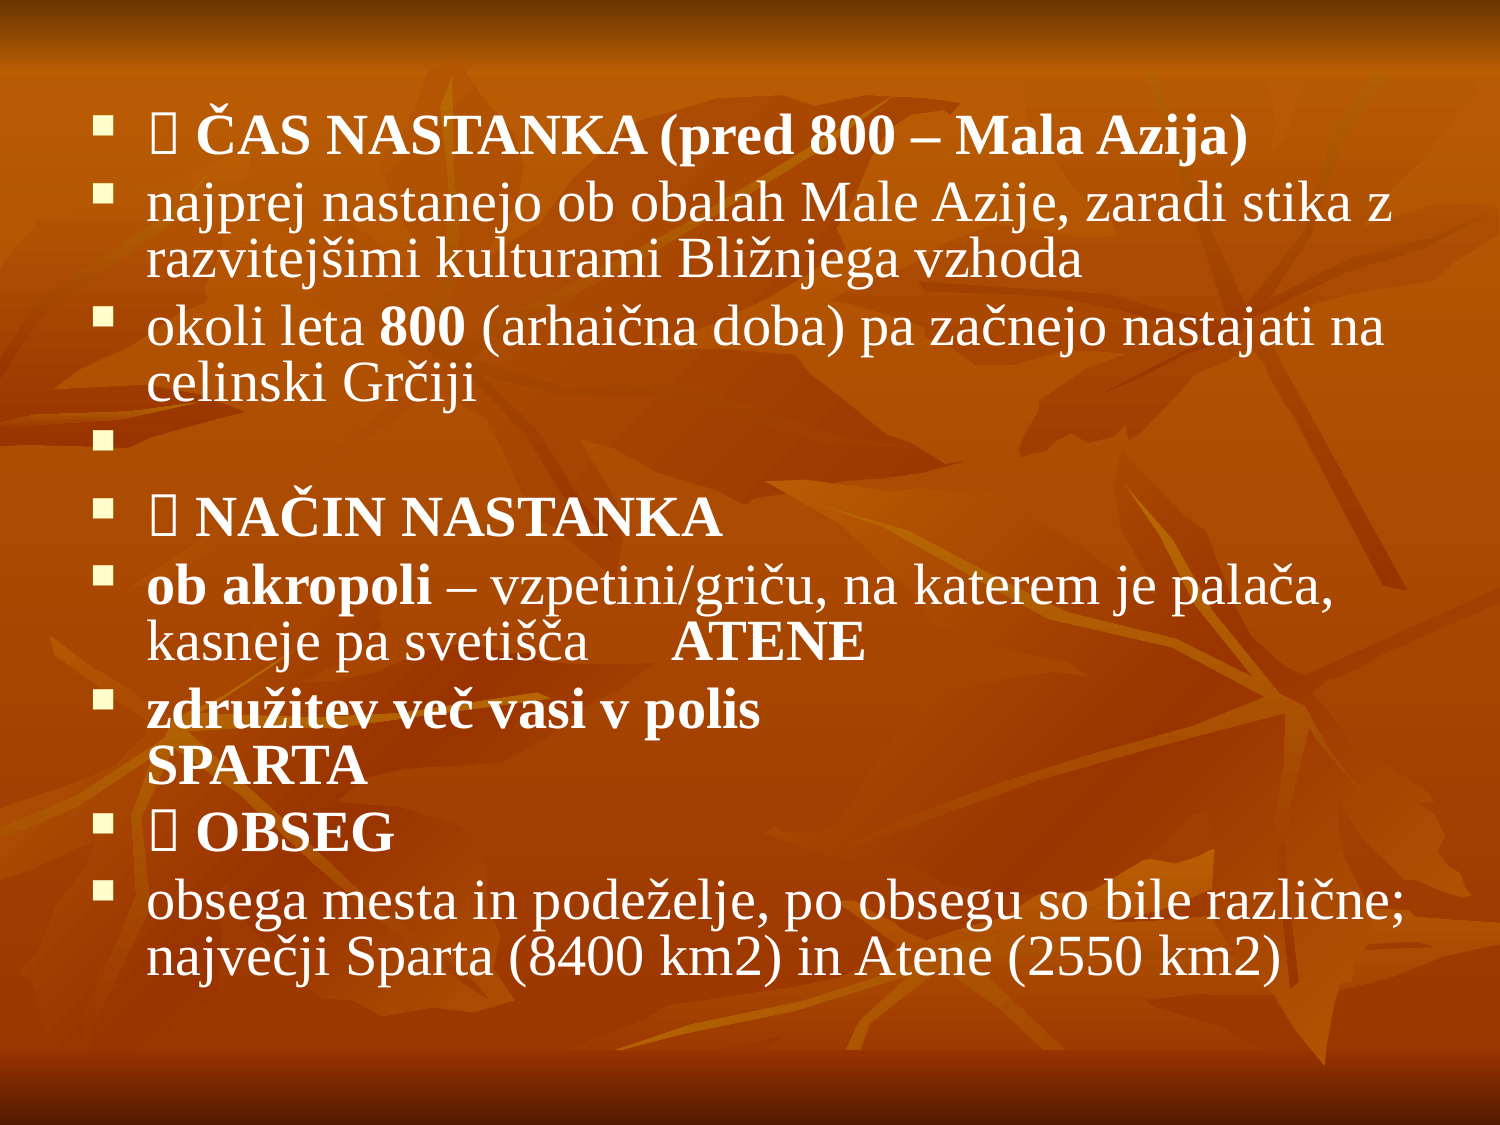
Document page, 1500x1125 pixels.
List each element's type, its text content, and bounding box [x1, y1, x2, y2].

list  ČAS NASTANKA (pred 800 – Mala Azija) najprej nastanejo ob obalah Male Azije, zaradi stika z razvitejšimi kulturami Bližnjega vzhoda okoli leta 800 (arhaična doba) pa začnejo nastajati na celinski Grčiji  NAČIN NASTANKA ob akropoli – vzpetini/griču, na katerem je palača, kasneje pa svetišča ATENE združitev več vasi v polis SPARTA  OBSEG obsega mesta in podeželje, po obsegu so bile različne; največji Sparta (8400 km2) in Atene (2550 km2) [75, 101, 1425, 1083]
